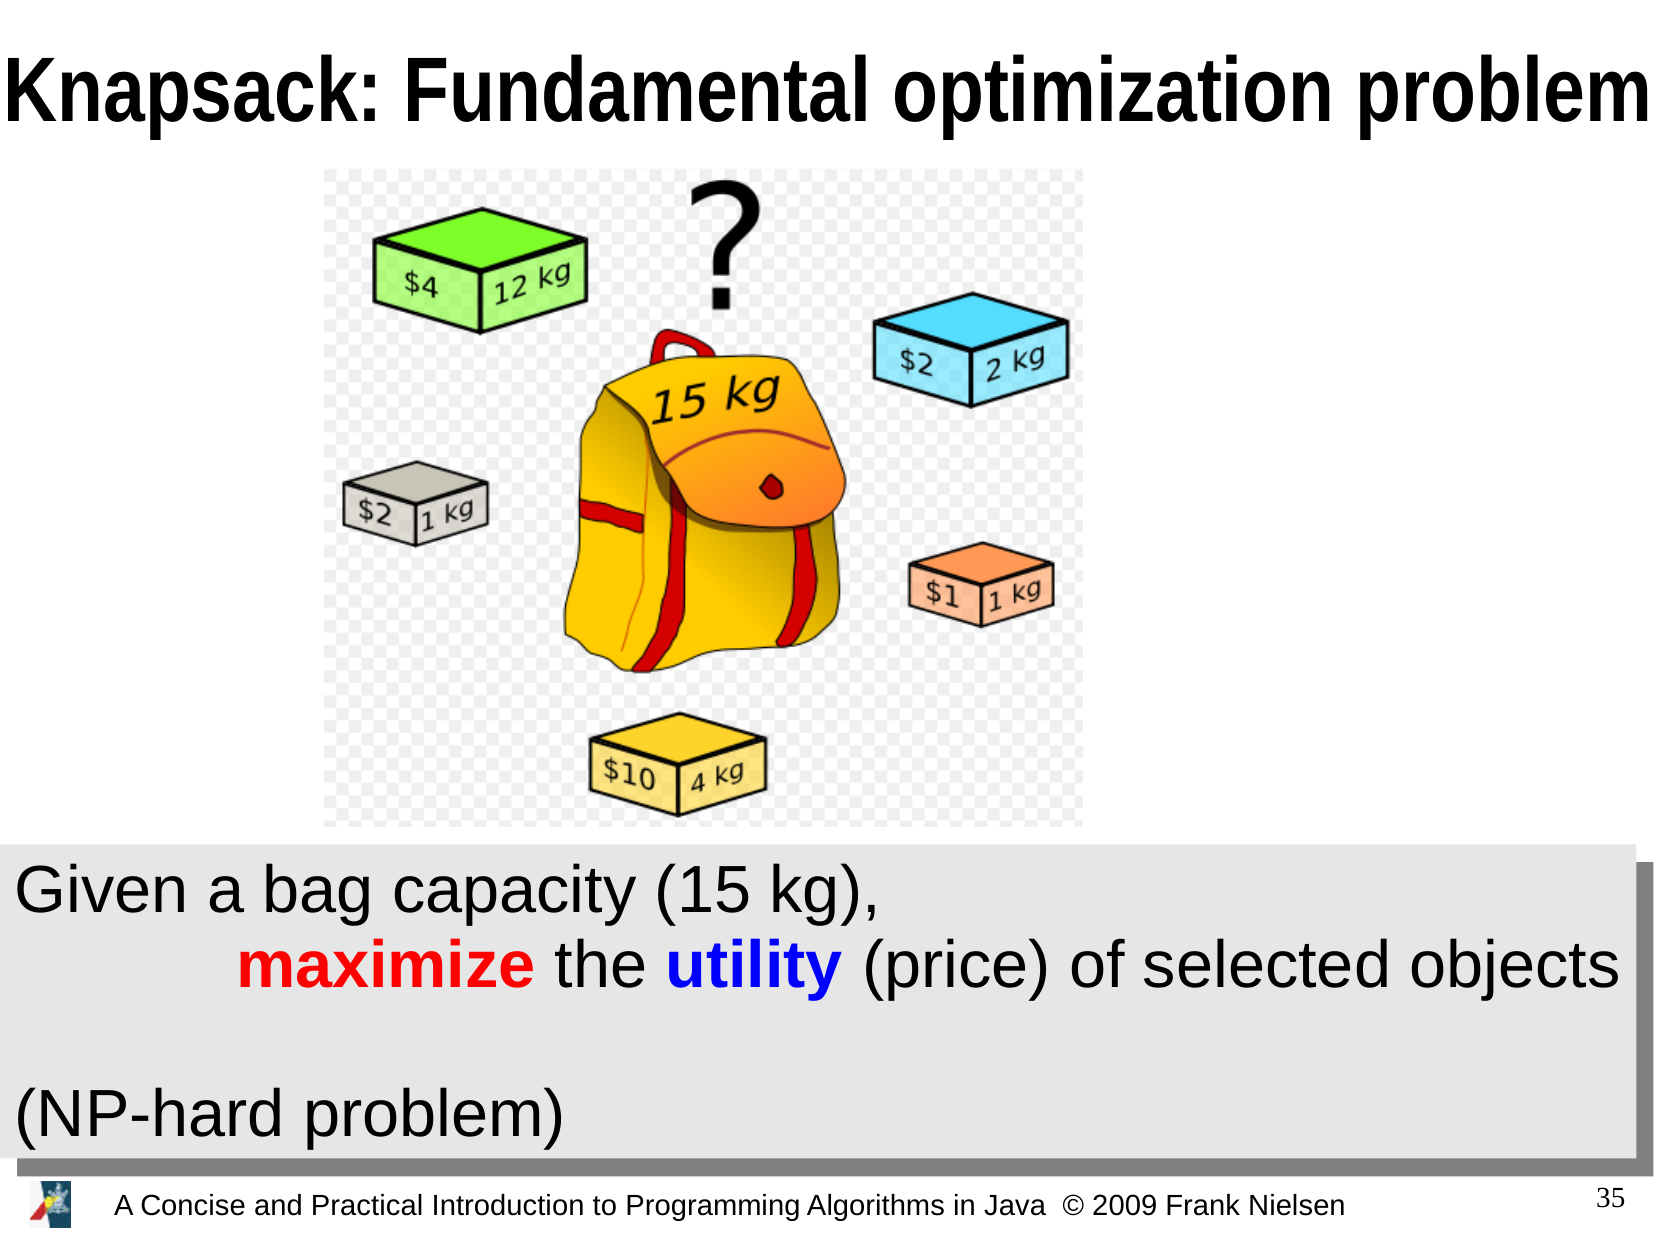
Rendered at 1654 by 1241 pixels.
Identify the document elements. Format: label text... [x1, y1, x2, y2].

text_box Knapsack: Fundamental optimization problem [0, 27, 1654, 148]
picture [29, 1181, 71, 1228]
text_box Given a bag capacity (15 kg), maximize the utility (price) of selected objects (NP-hard problem) [0, 844, 1637, 1159]
picture [324, 168, 1083, 827]
